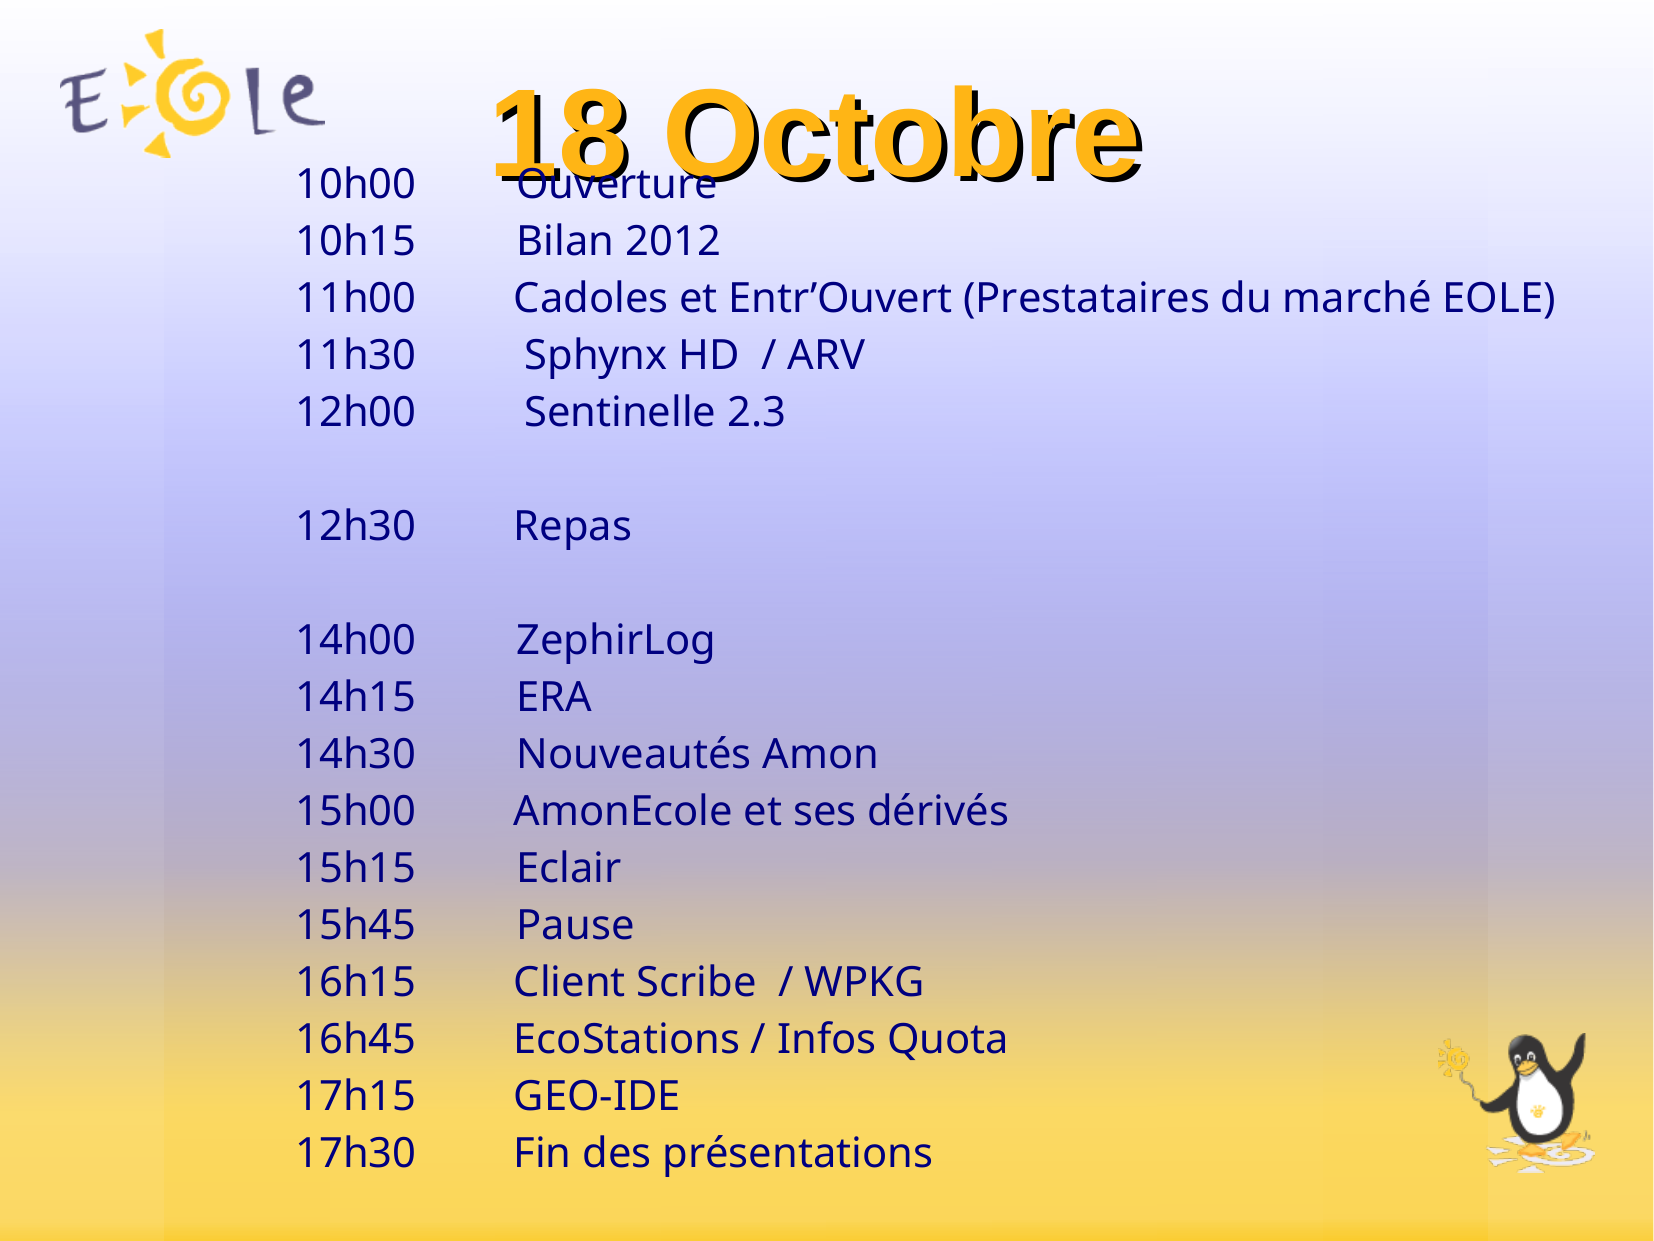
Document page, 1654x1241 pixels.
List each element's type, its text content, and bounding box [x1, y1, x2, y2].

picture [0, 0, 1654, 1241]
title 18 Octobre [88, 29, 1577, 237]
subtitle 10h00 Ouverture 10h15 Bilan 2012 11h00 Cadoles et Entr’Ouvert (Prestataires du marché EOLE) 11h30 Sphynx HD / ARV 12h00 Sentinelle 2.3 12h30 Repas 14h00 ZephirLog 14h15 ERA 14h30 Nouveautés Amon 15h00 AmonEcole et ses dérivés 15h15 Eclair 15h45 Pause 16h15 Client Scribe / WPKG 16h45 EcoStations / Infos Quota 17h15 GEO-IDE 17h30 Fin des présentations Diffusion d'une conférence de Michel Serres (1 heures) [295, 166, 1625, 1224]
